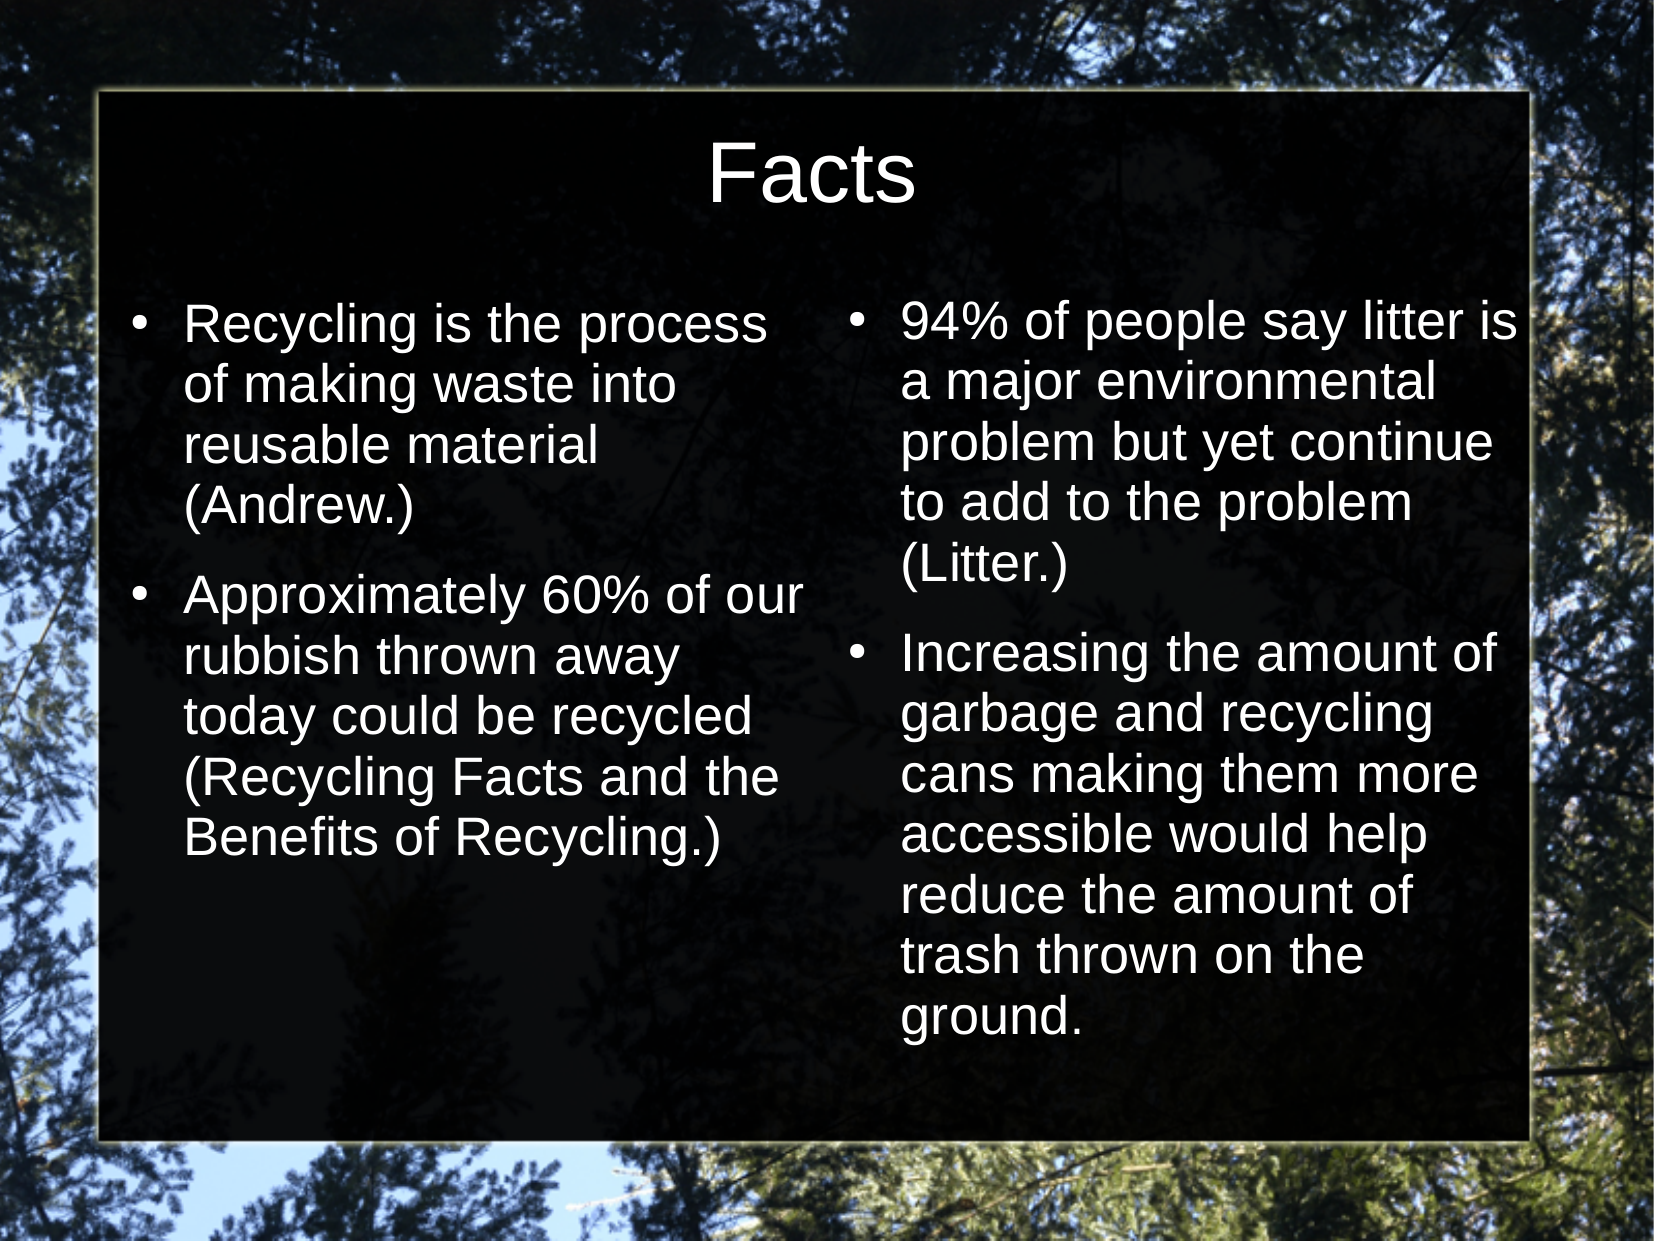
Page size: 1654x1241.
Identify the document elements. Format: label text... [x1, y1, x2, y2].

list Recycling is the process of making waste into reusable material (Andrew.) Approximately 60% of our rubbish thrown away today could be recycled (Recycling Facts and the Benefits of Recycling.) [112, 293, 819, 1126]
picture [0, 0, 1654, 1241]
title Facts [88, 88, 1536, 257]
list [829, 290, 1536, 1123]
